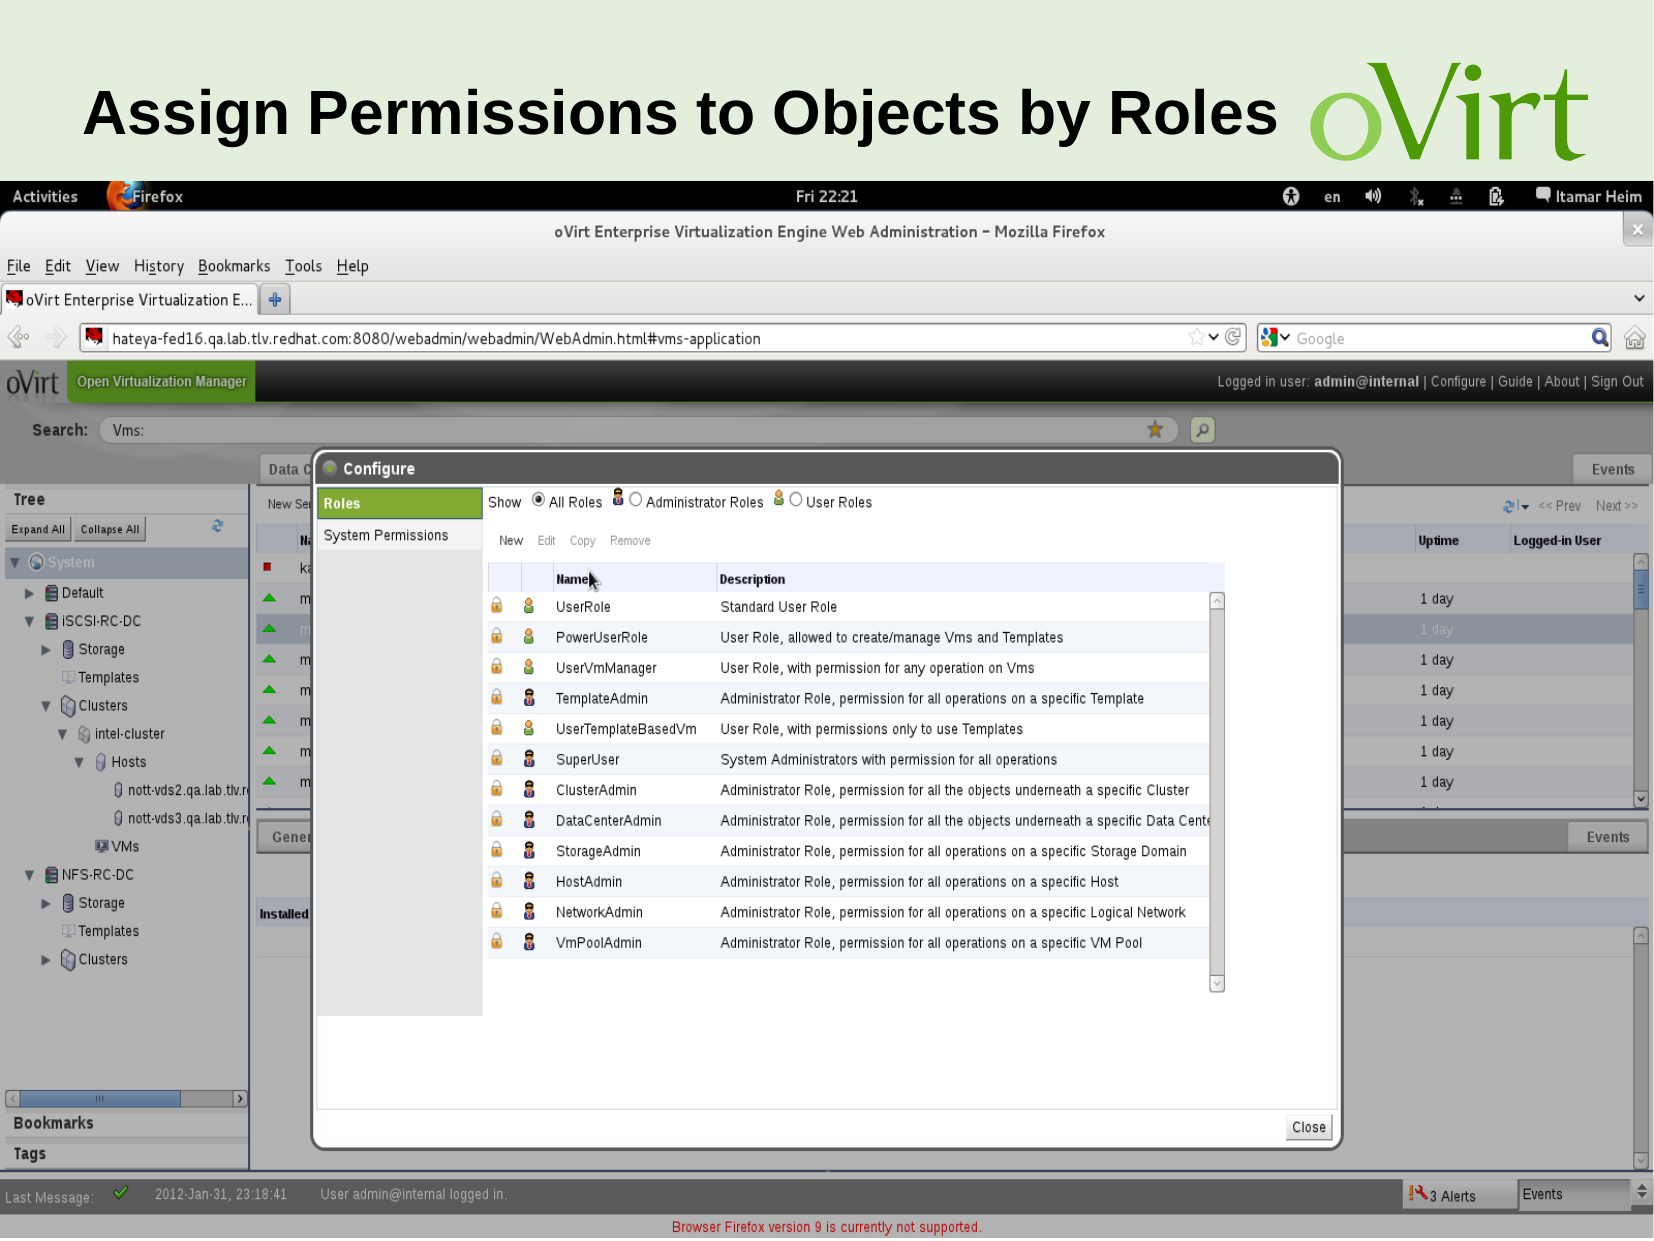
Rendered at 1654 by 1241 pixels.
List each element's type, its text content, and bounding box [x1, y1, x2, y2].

picture [0, 181, 1654, 1238]
title Assign Permissions to Objects by Roles [82, 37, 1571, 181]
